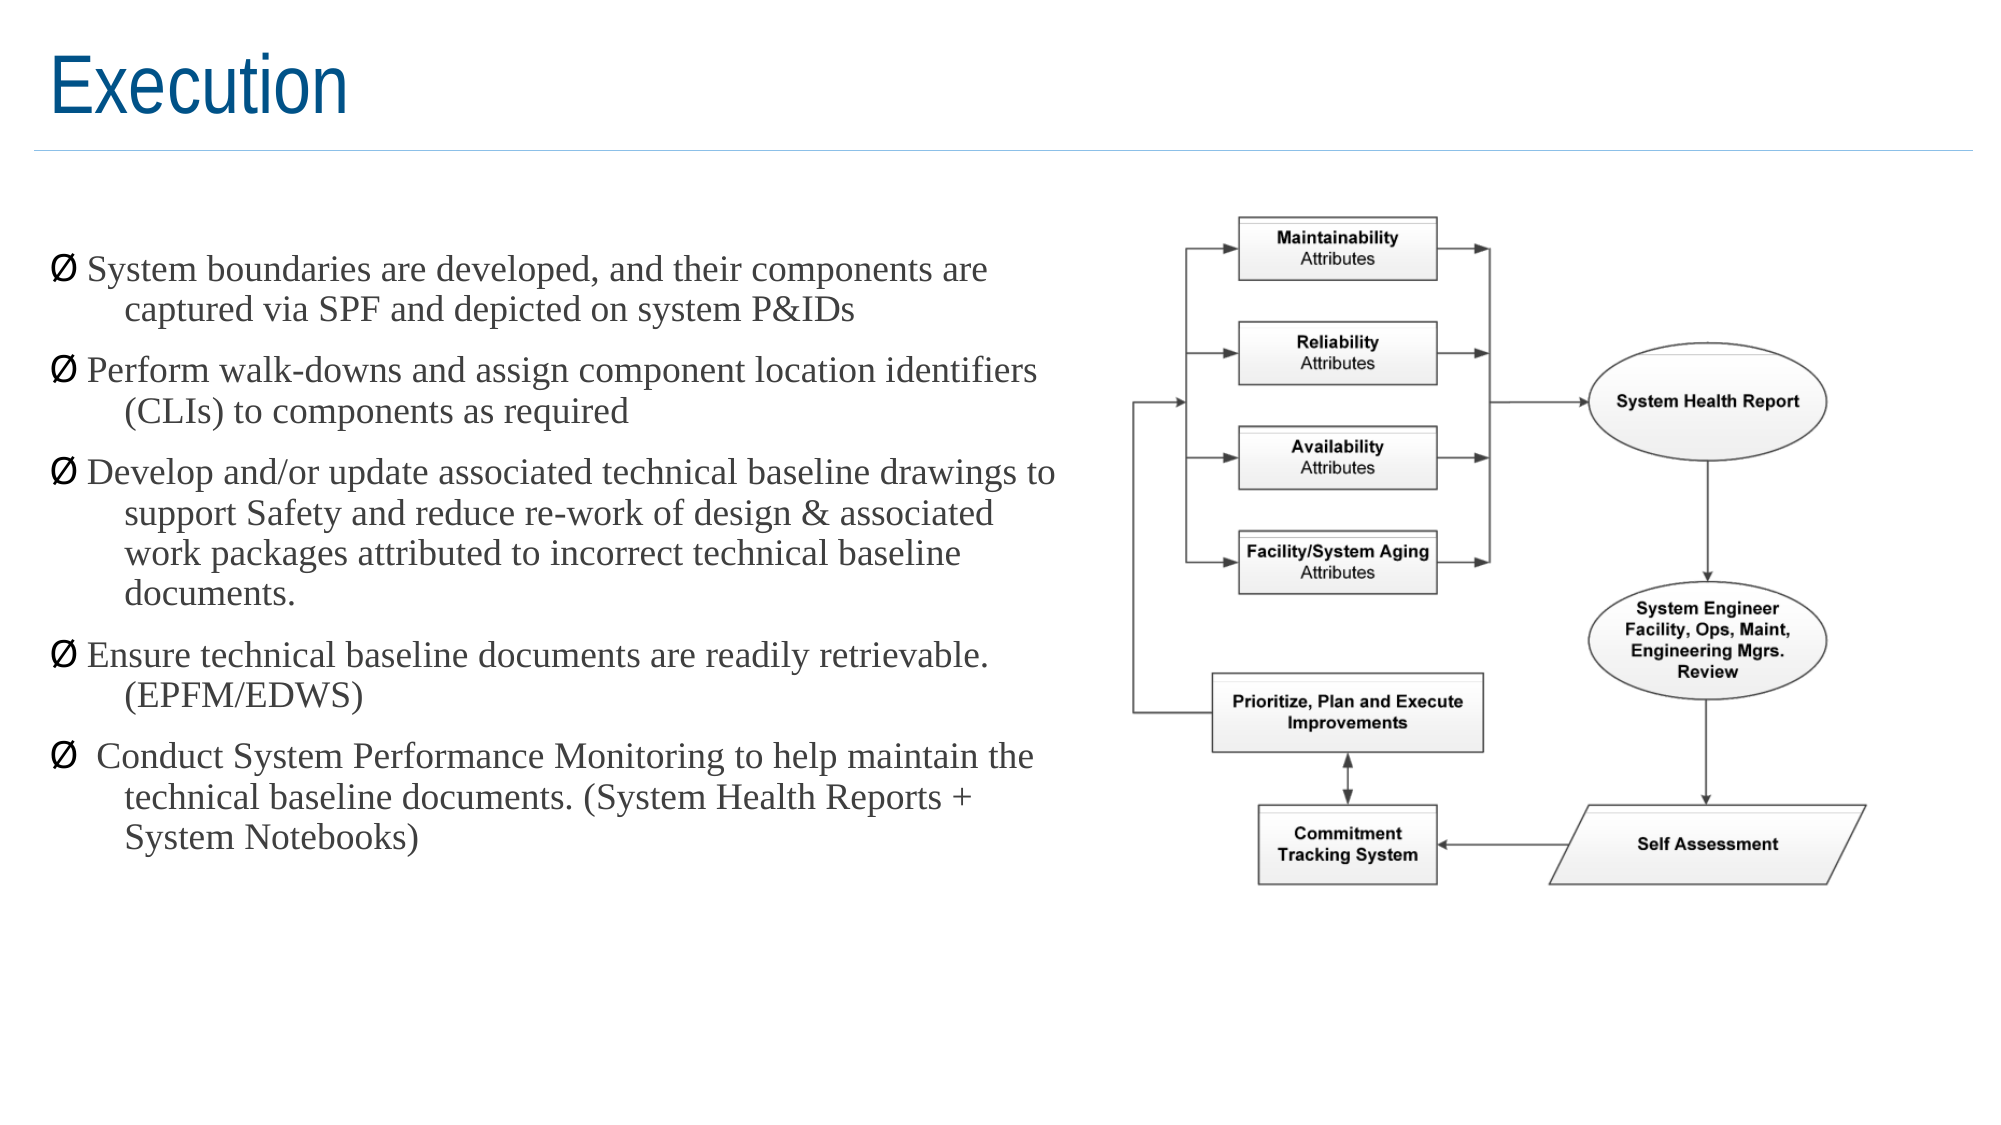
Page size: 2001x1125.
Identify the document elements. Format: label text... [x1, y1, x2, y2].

title Execution [34, 22, 1973, 151]
list System boundaries are developed, and their components are captured via SPF and depicted on system P&IDs Perform walk-downs and assign component location identifiers (CLIs) to components as required Develop and/or update associated technical baseline drawings to support Safety and reduce re-work of design & associated work packages attributed to incorrect technical baseline documents. Ensure technical baseline documents are readily retrievable. (EPFM/EDWS) Conduct System Performance Monitoring to help maintain the technical baseline documents. (System Health Reports + System Notebooks) [34, 241, 1093, 996]
picture [1112, 204, 1892, 921]
